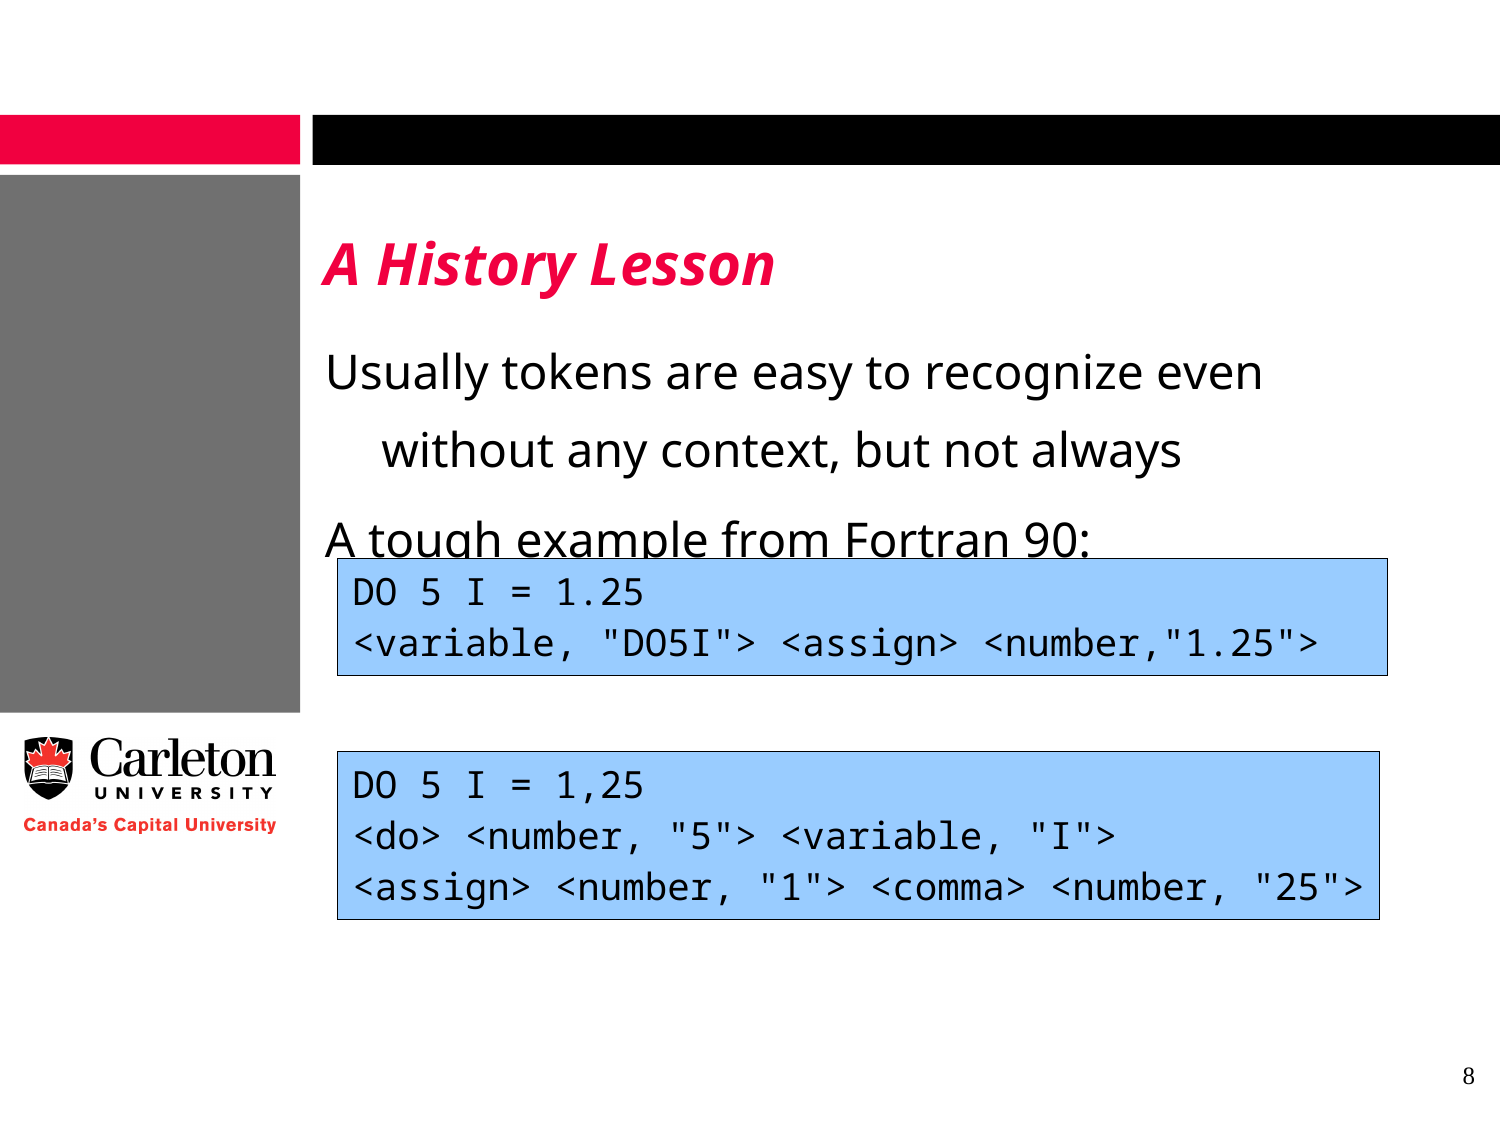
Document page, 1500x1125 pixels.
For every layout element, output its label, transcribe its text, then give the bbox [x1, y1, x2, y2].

picture [24, 737, 276, 834]
title A History Lesson [324, 194, 1450, 324]
text_box DO 5 I = 1,25 <do> <number, "5"> <variable, "I"> <assign> <number, "1"> <comma> <number, "25"> [337, 773, 1380, 920]
text_box DO 5 I = 1.25 <variable, "DO5I"> <assign> <number,"1.25"> [337, 573, 1388, 676]
list Usually tokens are easy to recognize even without any context, but not always A tough example from Fortran 90: [324, 324, 1450, 1036]
